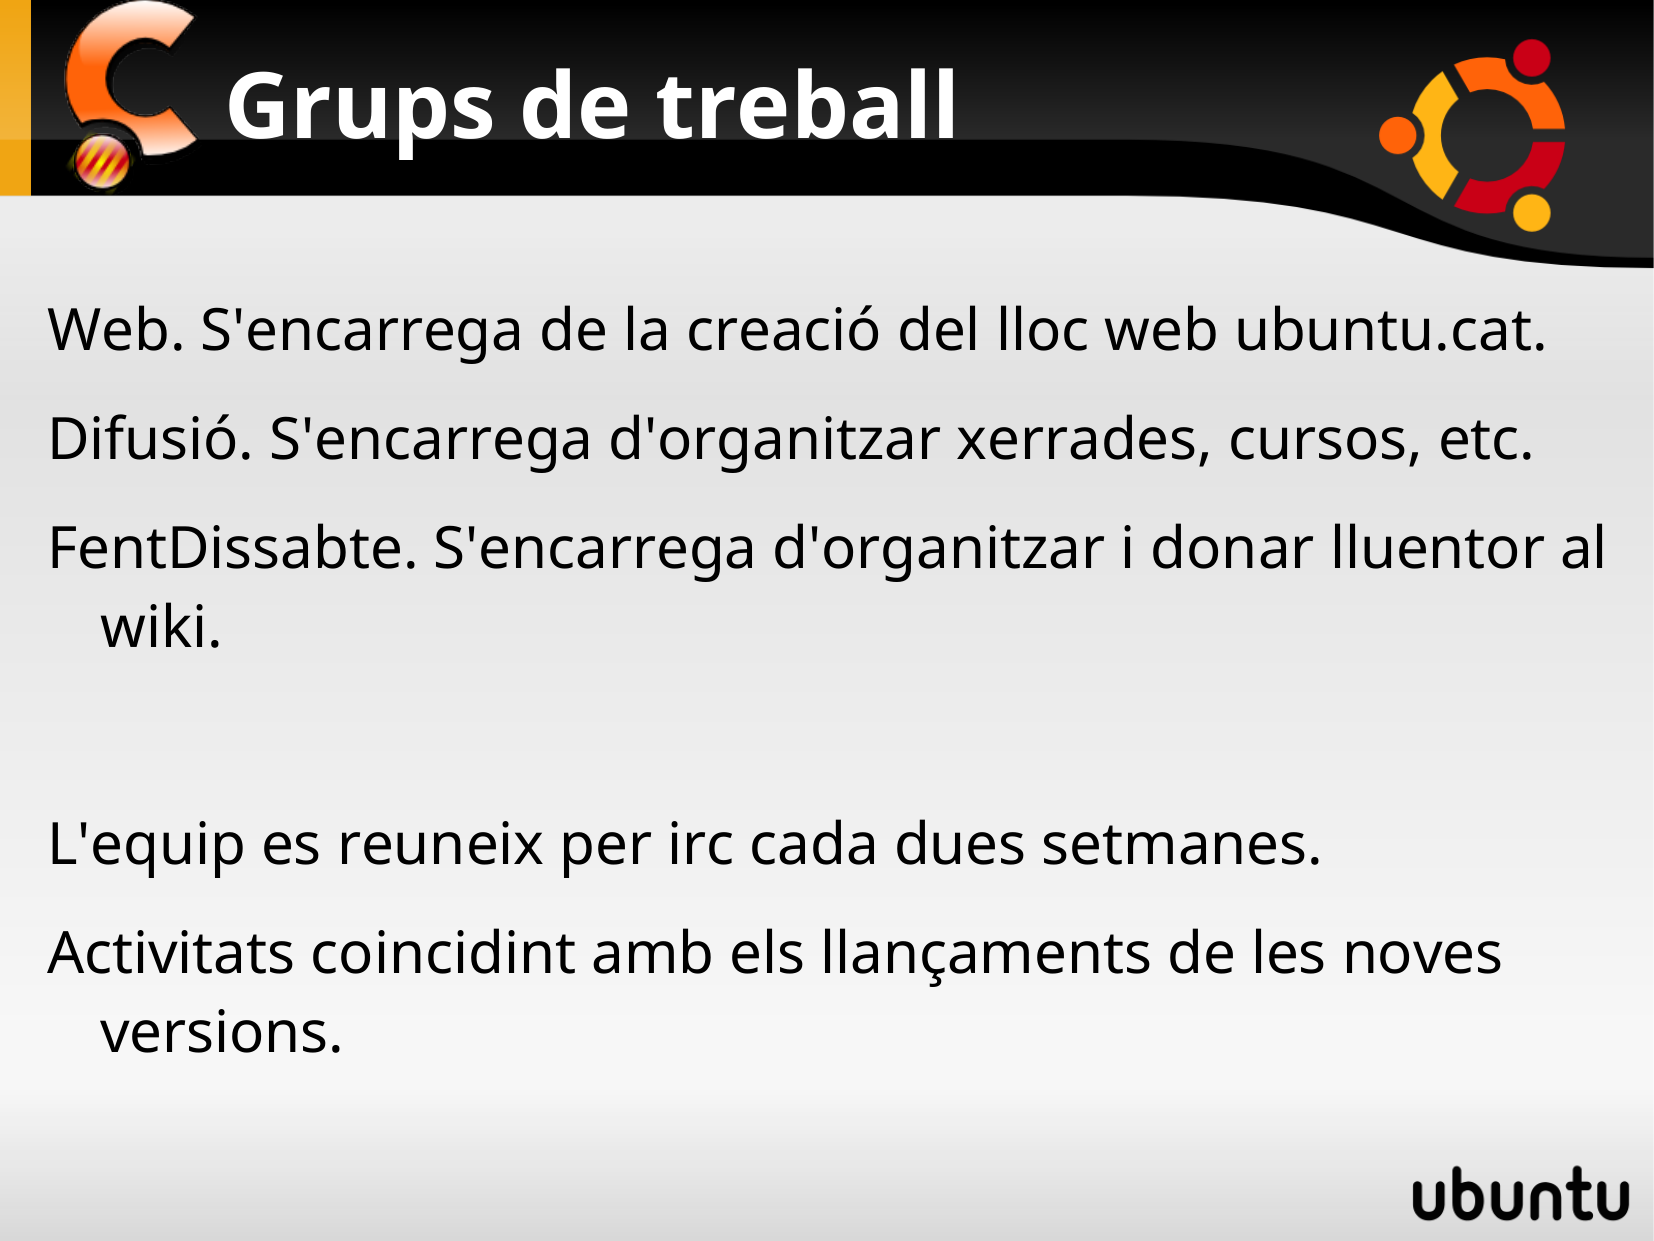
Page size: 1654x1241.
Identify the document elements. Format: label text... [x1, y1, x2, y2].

picture [0, 0, 1654, 1241]
list Web. S'encarrega de la creació del lloc web ubuntu.cat. Difusió. S'encarrega d'organitzar xerrades, cursos, etc. FentDissabte. S'encarrega d'organitzar i donar lluentor al wiki. L'equip es reuneix per irc cada dues setmanes. Activitats coincidint amb els llançaments de les noves versions. [29, 288, 1625, 1182]
title Grups de treball [76, 0, 1565, 208]
